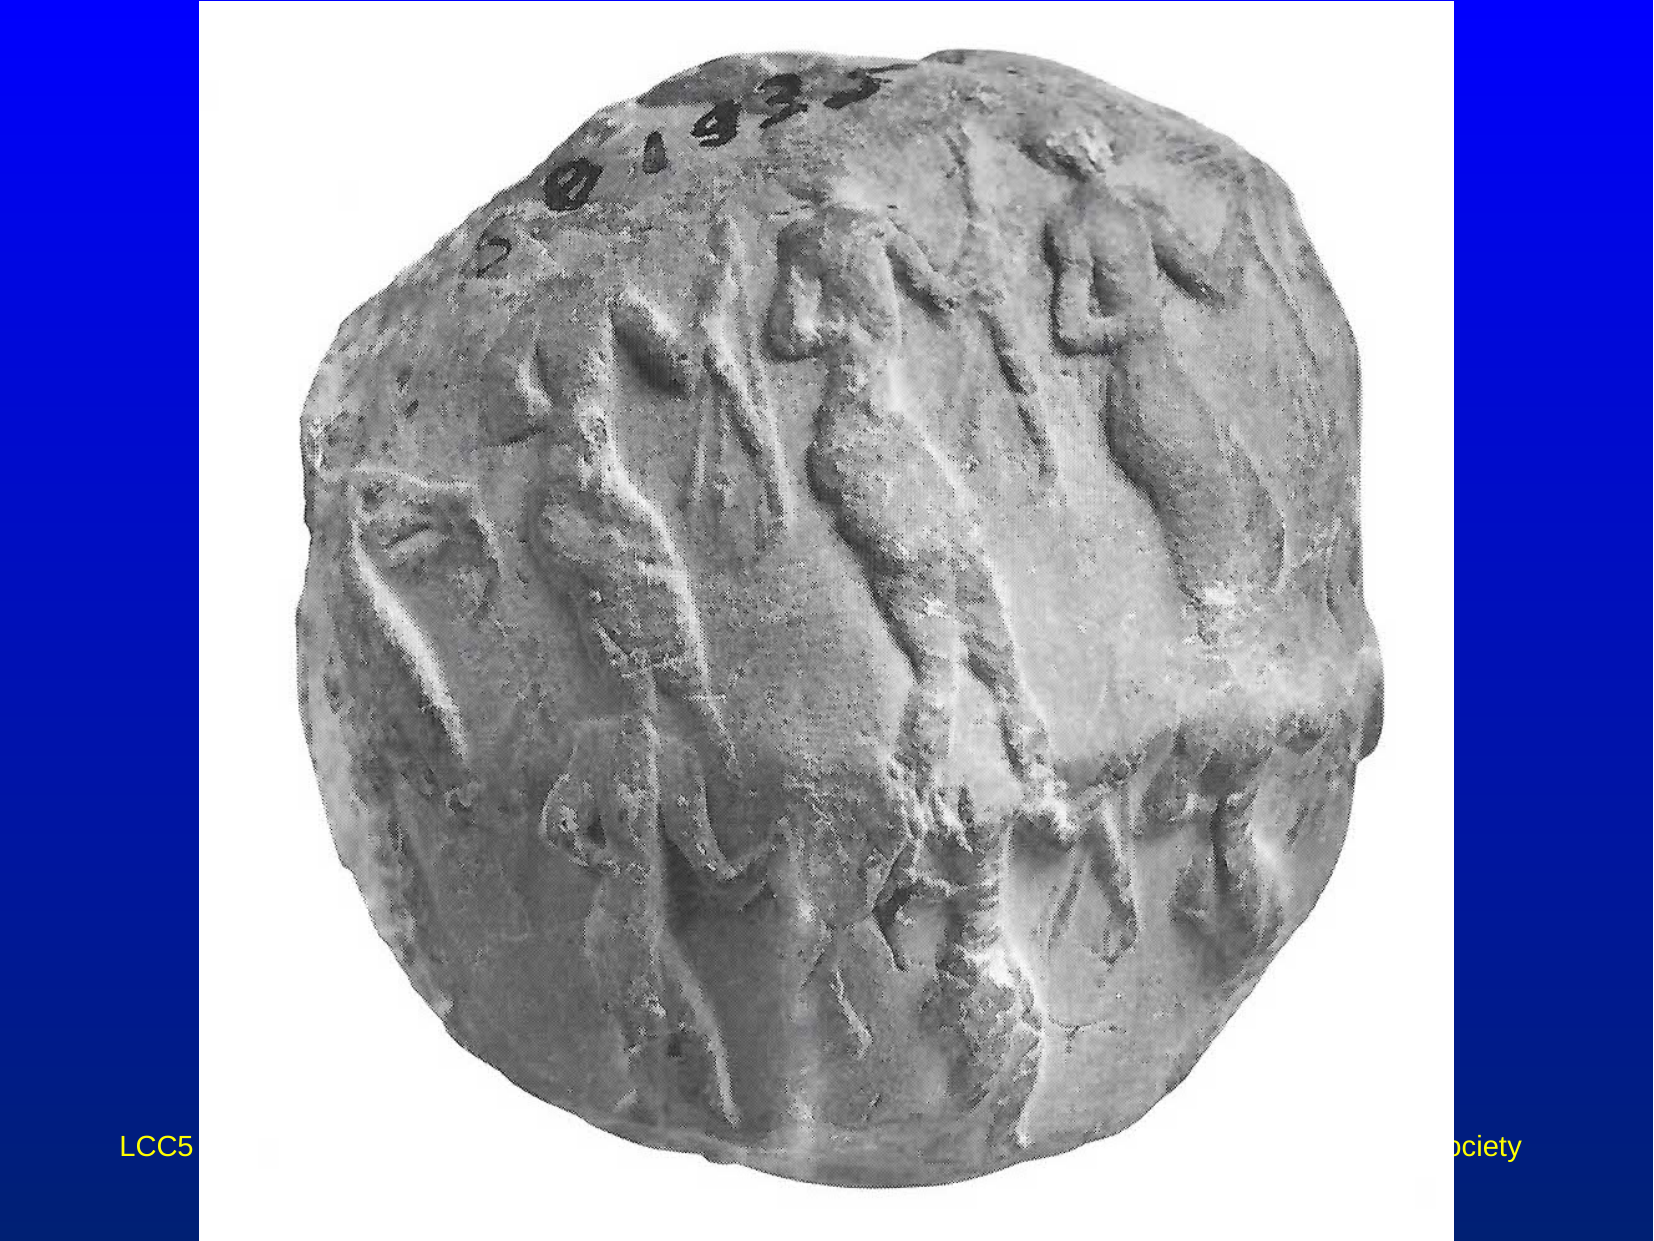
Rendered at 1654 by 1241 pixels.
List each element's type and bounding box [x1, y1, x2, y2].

picture [199, 1, 1454, 1241]
